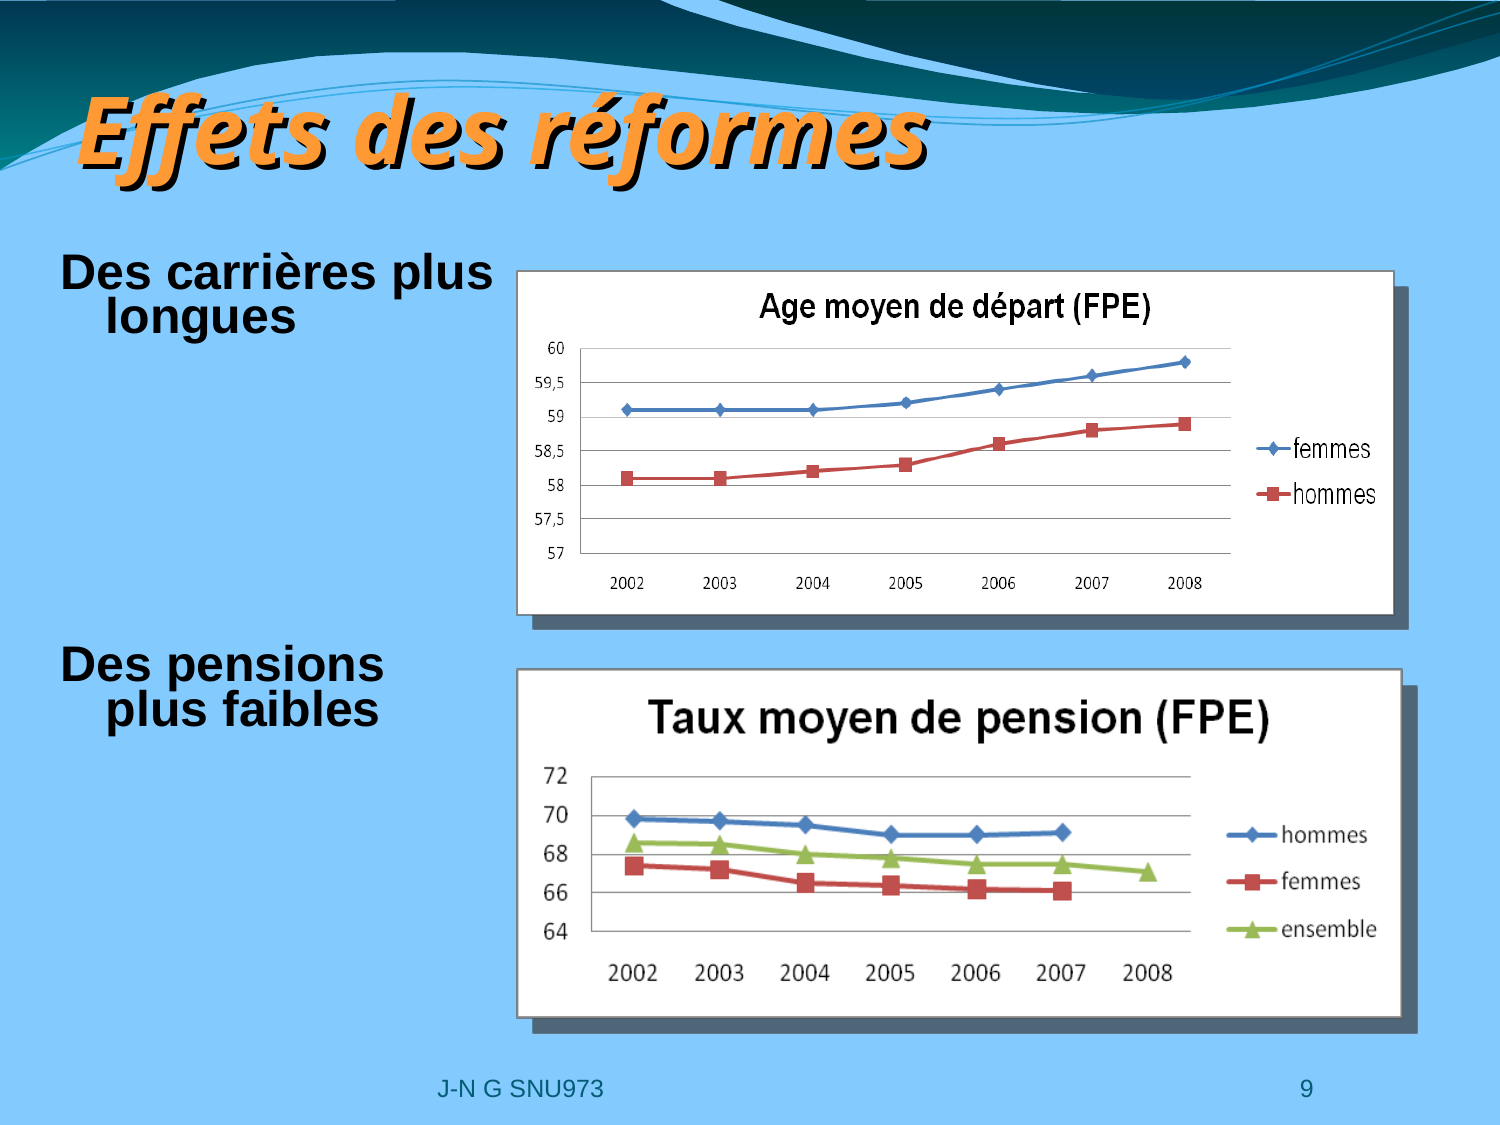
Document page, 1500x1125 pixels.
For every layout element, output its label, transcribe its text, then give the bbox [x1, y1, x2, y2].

text_box 1 [1299, 1042, 1426, 1103]
picture [515, 269, 1395, 616]
text_box J-N G SNU973 [437, 1042, 988, 1103]
title Effets des réformes [75, 56, 1426, 159]
list Des carrières plus longues Des pensions plus faibles [45, 246, 516, 1038]
picture [515, 667, 1404, 1020]
